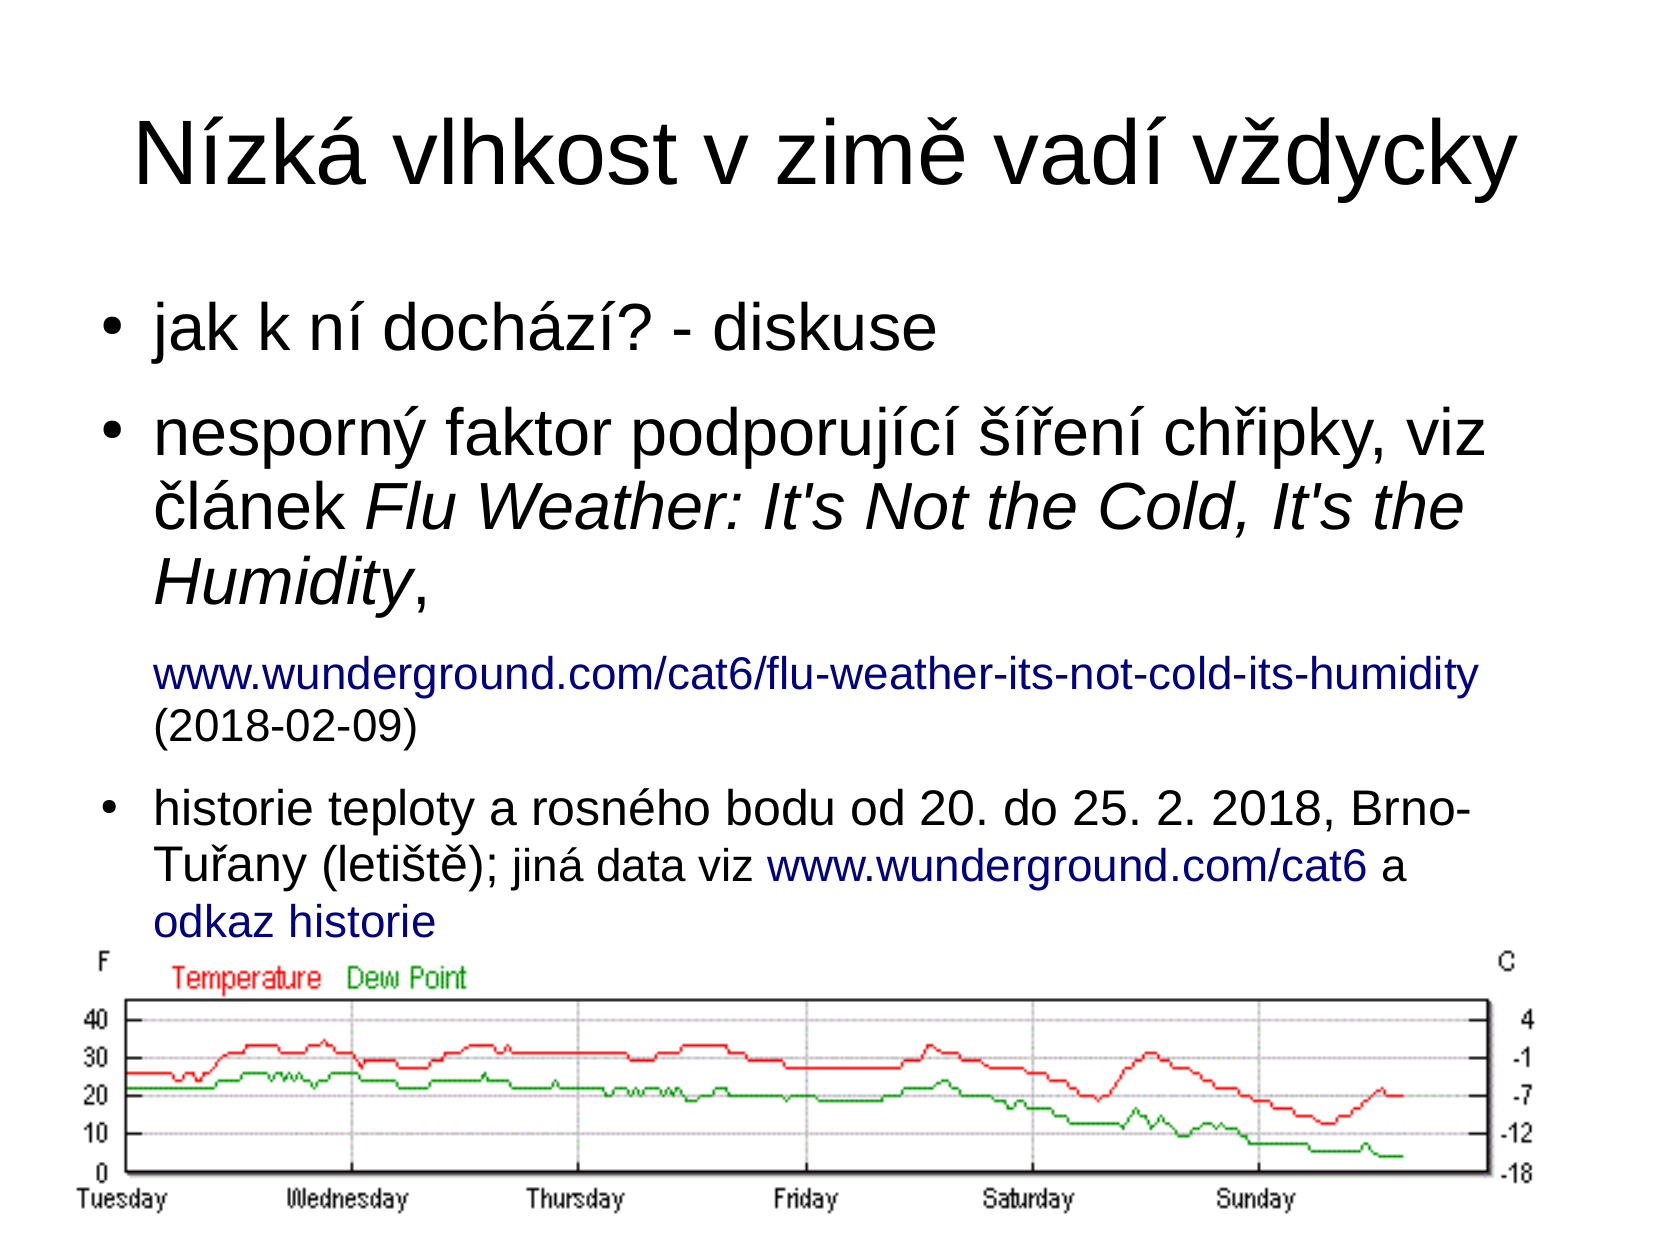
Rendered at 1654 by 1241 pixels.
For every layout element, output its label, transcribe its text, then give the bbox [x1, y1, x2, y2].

picture [70, 944, 1560, 1224]
title Nízká vlhkost v zimě vadí vždycky [82, 49, 1571, 257]
list jak k ní dochází? - diskuse nesporný faktor podporující šíření chřipky, viz článek Flu Weather: It's Not the Cold, It's the Humidity, www.wunderground.com/cat6/flu-weather-its-not-cold-its-humidity (2018-02-09) historie teploty a rosného bodu od 20. do 25. 2. 2018, Brno-Tuřany (letiště); jiná data viz www.wunderground.com/cat6 a odkaz historie [82, 290, 1571, 1109]
